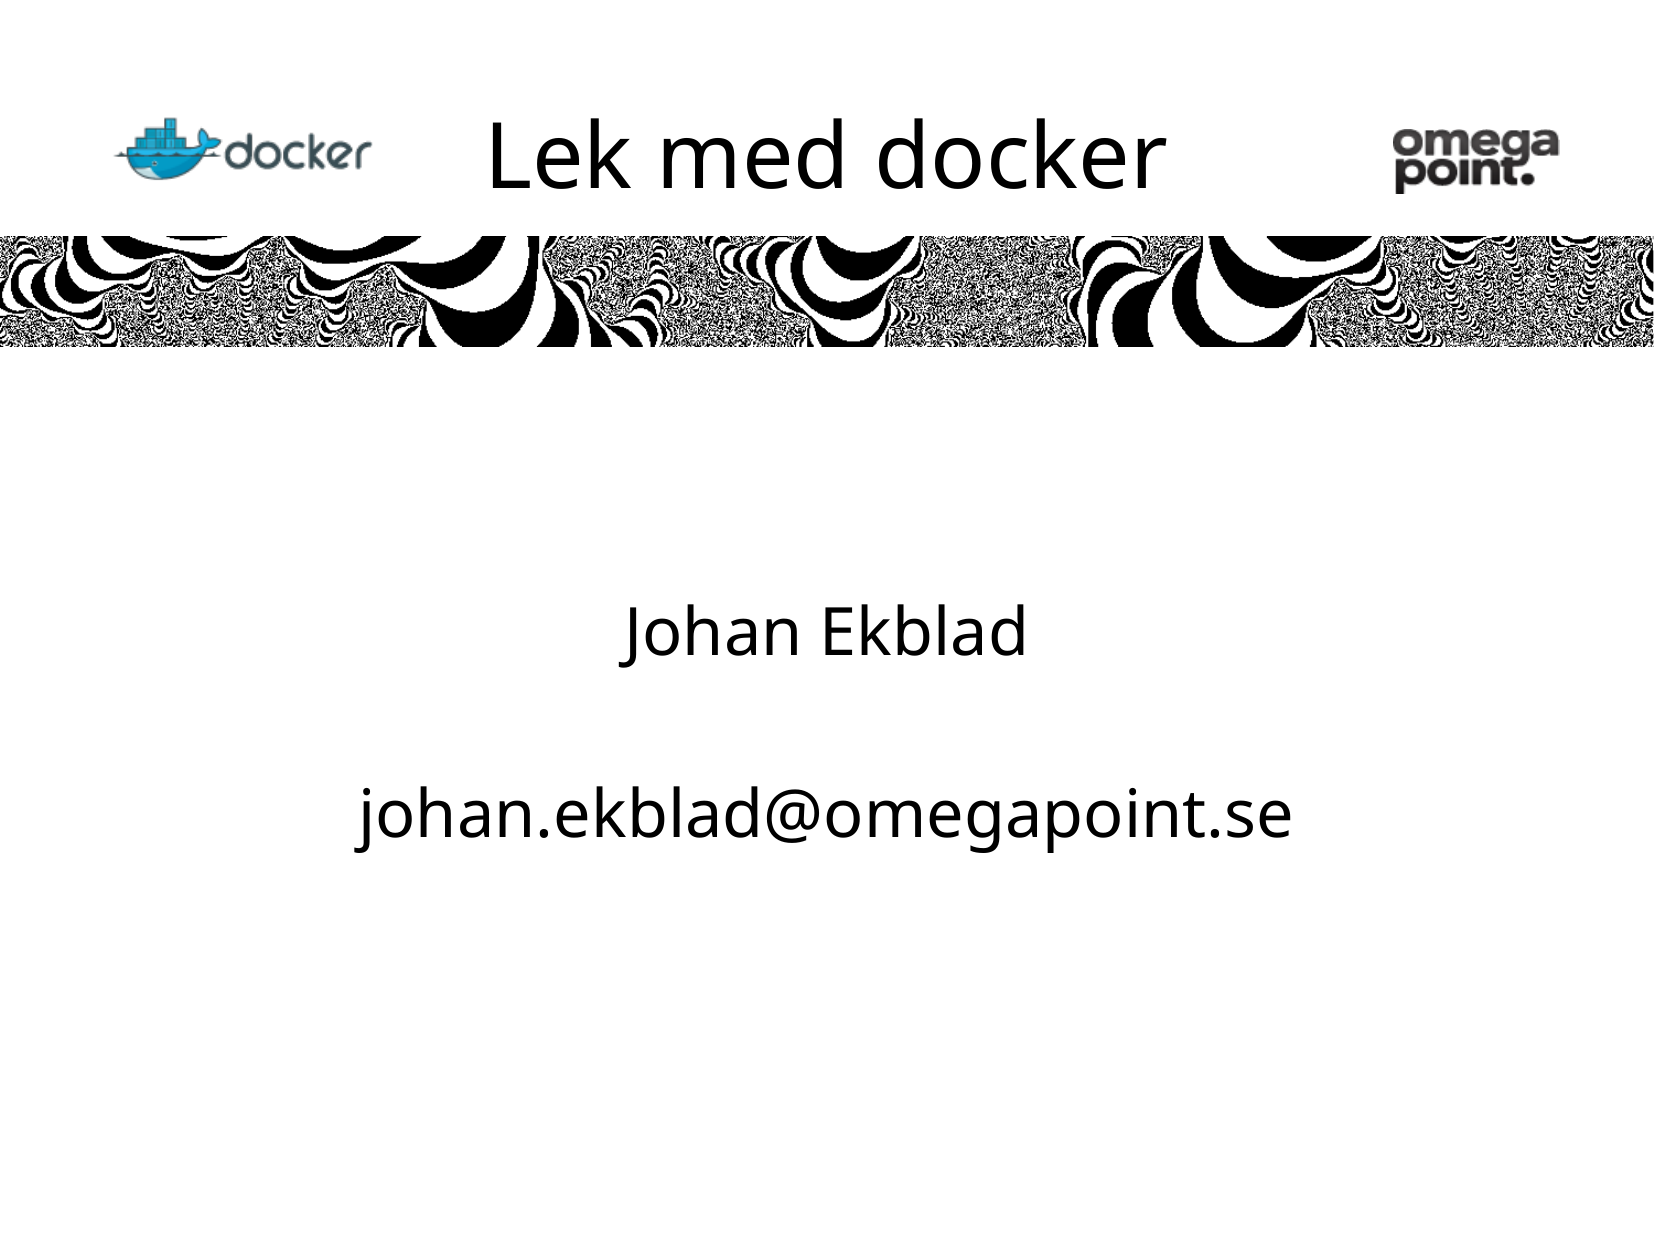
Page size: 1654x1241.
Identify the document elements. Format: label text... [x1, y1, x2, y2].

picture [1393, 129, 1560, 194]
subtitle Johan Ekblad johan.ekblad@omegapoint.se [82, 437, 1571, 1004]
title Lek med docker [82, 49, 1571, 236]
picture [0, 236, 1654, 347]
picture [99, 94, 390, 204]
